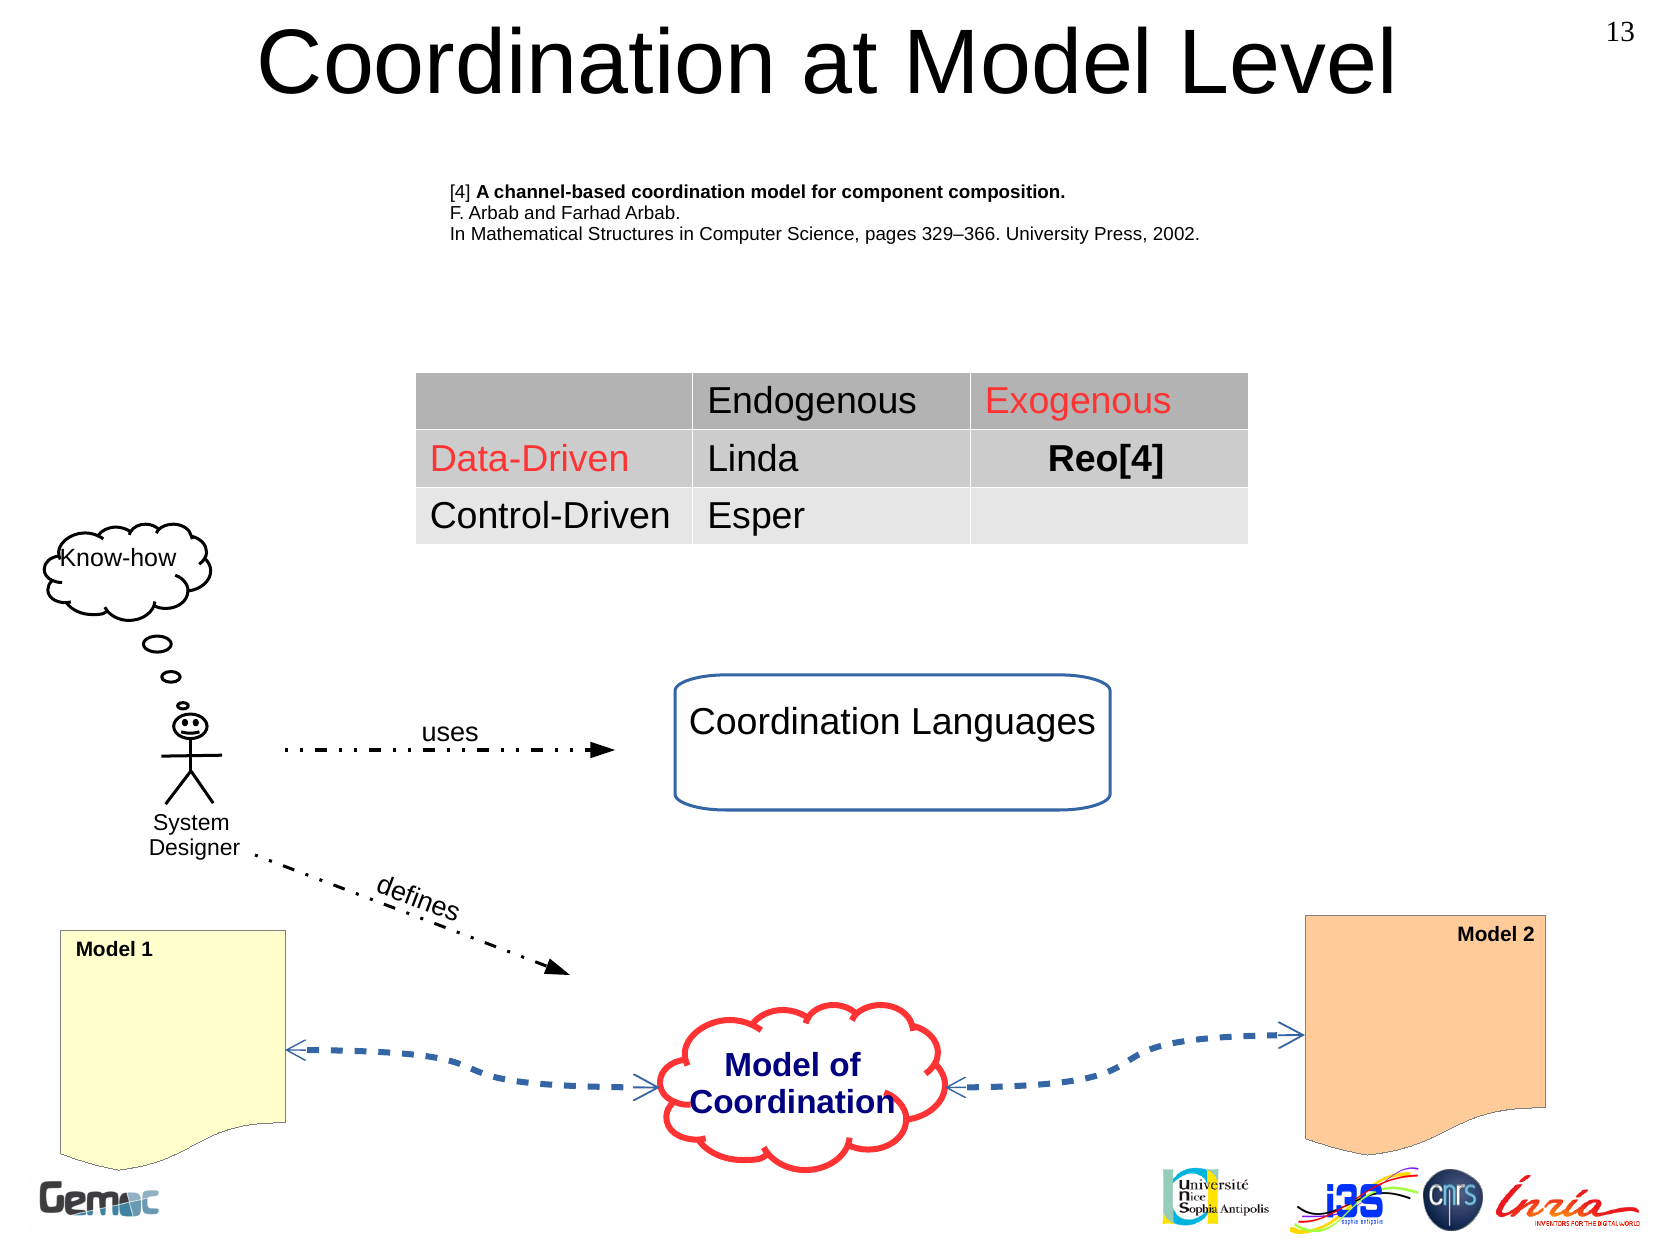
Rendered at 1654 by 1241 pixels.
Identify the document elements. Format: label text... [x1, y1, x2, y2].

table_cell Control-Driven [416, 488, 692, 544]
text_box [173, 714, 208, 739]
text_box Know-how [44, 524, 211, 621]
table_header Exogenous [971, 373, 1248, 429]
text_box Model of Coordination [660, 1005, 946, 1171]
table_cell Data-Driven [416, 430, 692, 487]
text_box Know-how [161, 671, 181, 683]
text_box [1305, 915, 1546, 1156]
text_box System Designer [92, 774, 297, 870]
table_cell [971, 488, 1248, 544]
text_box Coordination Languages [675, 674, 1111, 811]
table_cell Linda [693, 430, 970, 487]
text_box Know-how [143, 636, 172, 653]
text_box [4] A channel-based coordination model for component composition. F. Arbab and Farhad Arbab. In Mathematical Structures in Computer Science, pages 329–366. University Press, 2002. [435, 174, 1381, 316]
title Coordination at Model Level [84, 0, 1573, 166]
table_cell Esper [693, 488, 970, 544]
text_box Model 1 [61, 930, 211, 984]
table_cell Reo[4] [971, 430, 1248, 487]
table_header Endogenous [693, 373, 970, 429]
picture [1137, 1150, 1647, 1241]
text_box [60, 930, 286, 1171]
text_box Model 2 [1413, 915, 1579, 977]
table_header [416, 373, 692, 429]
